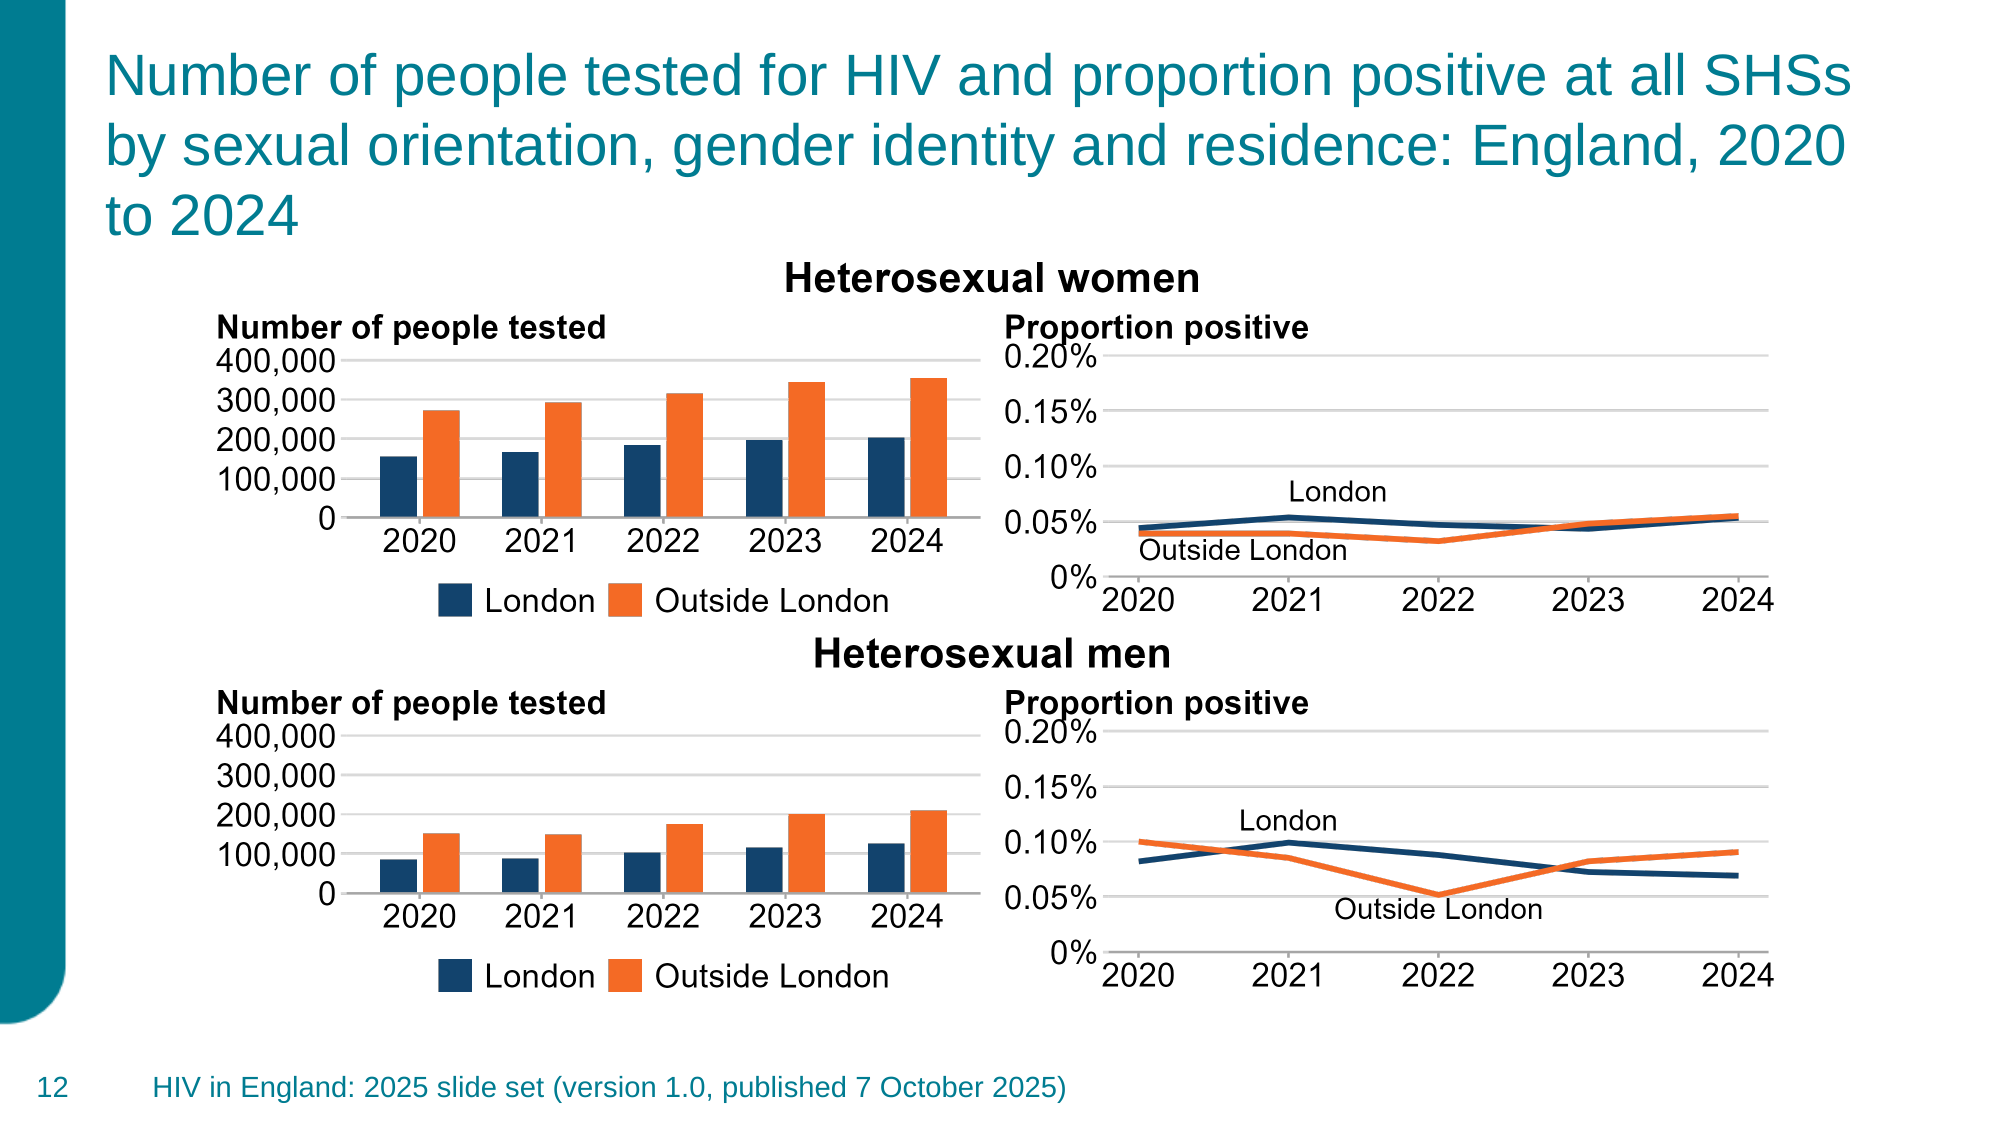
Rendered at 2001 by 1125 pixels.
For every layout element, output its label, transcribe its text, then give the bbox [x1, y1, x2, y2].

text_box [21, 1056, 120, 1117]
picture [204, 254, 1780, 1006]
title Number of people tested for HIV and proportion positive at all SHSs by sexual orientation, gender identity and residence: England, 2020 to 2024 [90, 29, 1891, 255]
text_box HIV in England: 2025 slide set (version 1.0, published 7 October 2025) [137, 1056, 1780, 1116]
